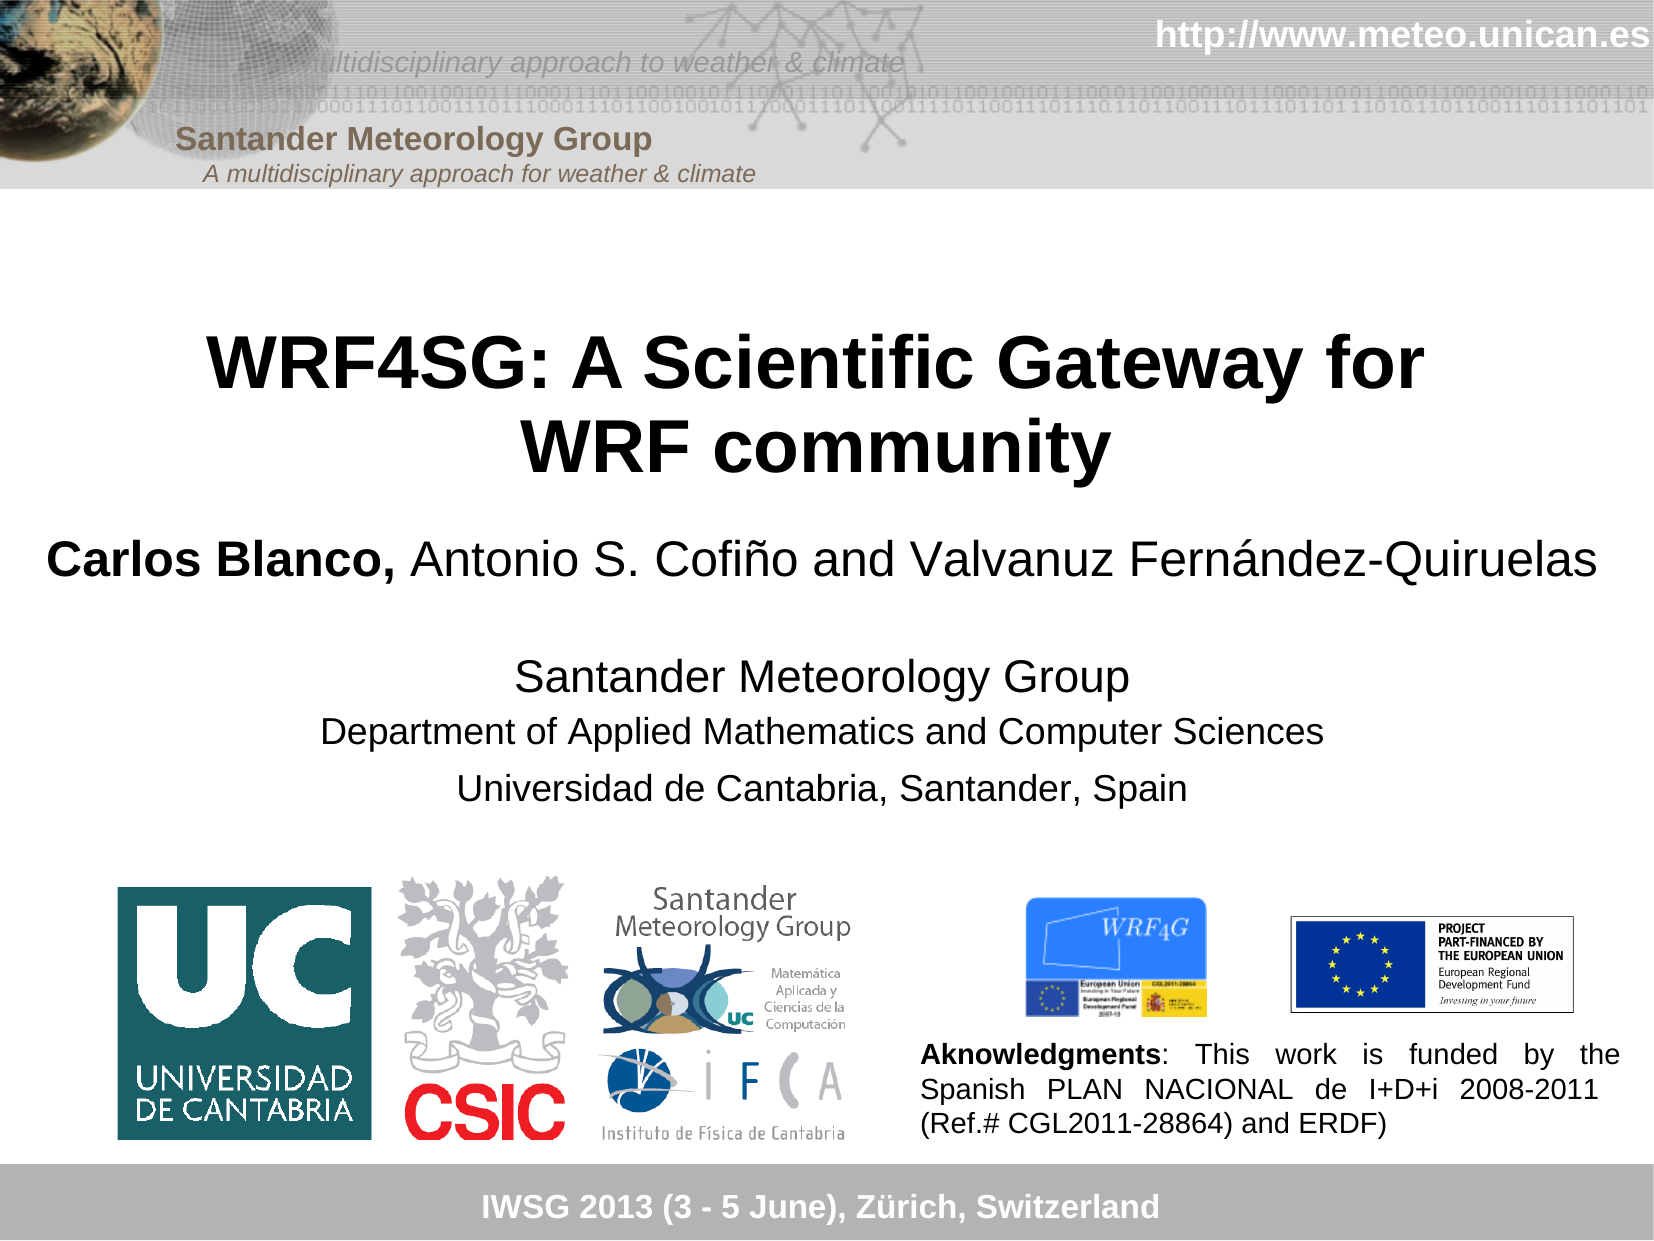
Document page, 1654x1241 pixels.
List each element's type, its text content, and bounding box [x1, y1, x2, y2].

text_box Aknowledgments: This work is funded by the Spanish PLAN NACIONAL de I+D+i 2008-2011 (Ref.# CGL2011-28864) and ERDF) [905, 1027, 1637, 1152]
picture [0, 0, 1654, 189]
title WRF4SG: A Scientific Gateway for WRF community [0, 302, 1654, 510]
text_box Carlos Blanco, Antonio S. Cofiño and Valvanuz Fernández-Quiruelas Santander Meteorology Group Department of Applied Mathematics and Computer Sciences Universidad de Cantabria, Santander, Spain [247, 517, 1398, 838]
picture [1025, 897, 1207, 1017]
text_box IWSG 2013 (3 - 5 June), Zürich, Switzerland [13, 1175, 1639, 1233]
picture [1287, 912, 1577, 1016]
picture [117, 873, 851, 1140]
